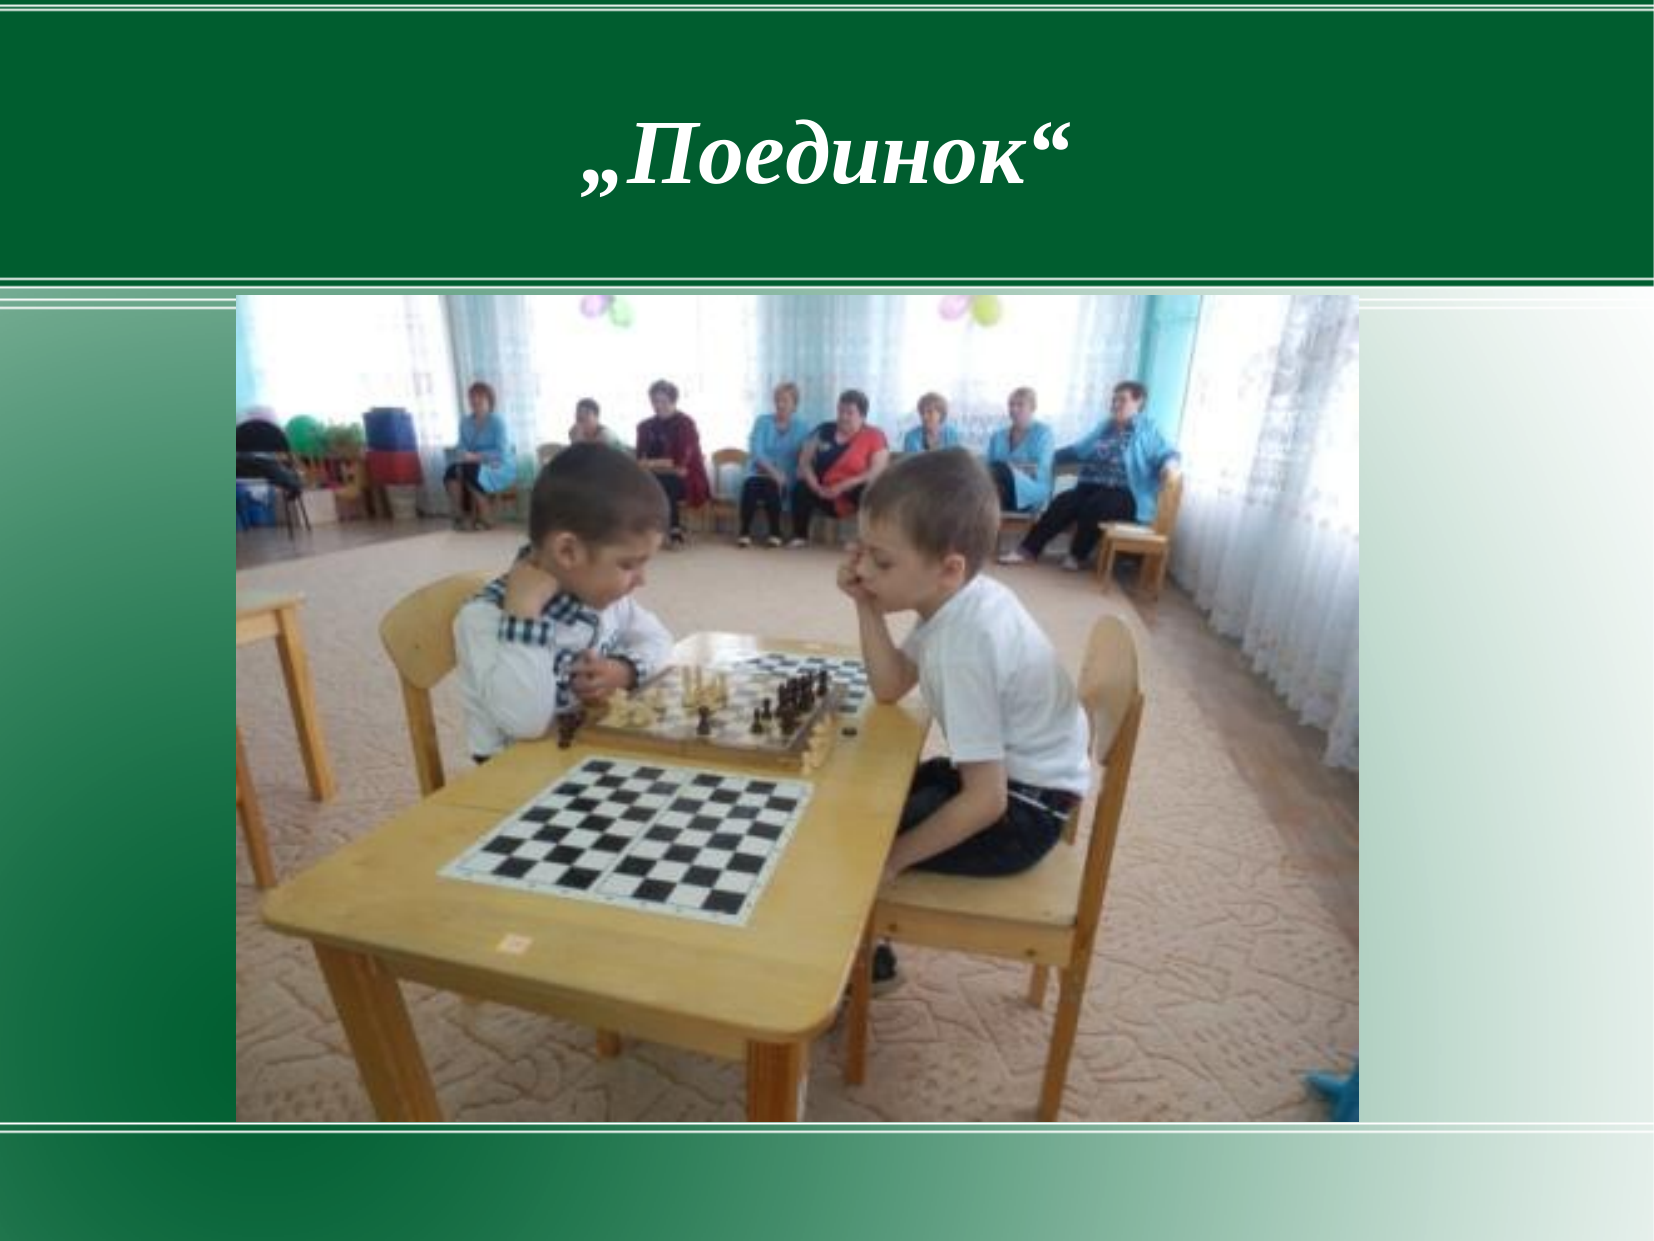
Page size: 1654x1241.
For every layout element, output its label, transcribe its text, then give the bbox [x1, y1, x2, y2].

title „Поединок“ [82, 49, 1571, 257]
picture [0, 0, 1654, 1241]
